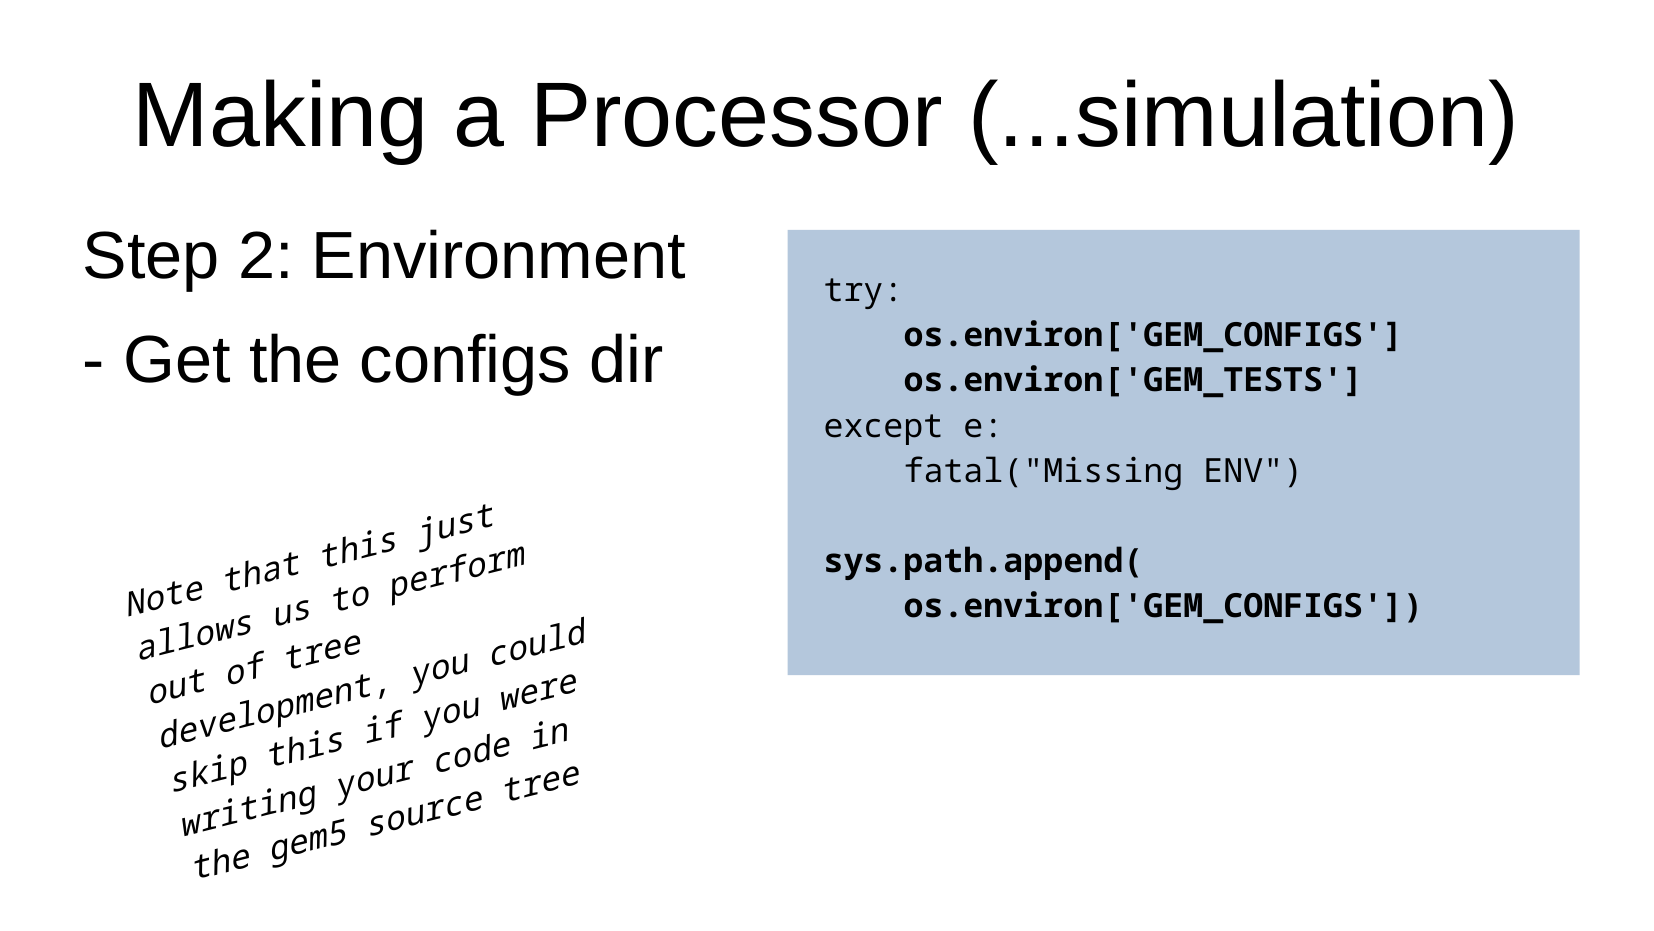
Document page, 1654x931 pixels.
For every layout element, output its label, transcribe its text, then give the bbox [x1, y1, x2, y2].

title Making a Processor (...simulation) [82, 37, 1571, 193]
text_box Note that this just allows us to perform out of tree development, you could skip this if you were writing your code in the gem5 source tree [74, 429, 676, 926]
list Step 2: Environment - Get the configs dir [82, 217, 809, 451]
text_box try: os.environ['GEM_CONFIGS'] os.environ['GEM_TESTS'] except e: fatal("Missing ENV") sys.path.append( os.environ['GEM_CONFIGS']) [787, 229, 1580, 676]
